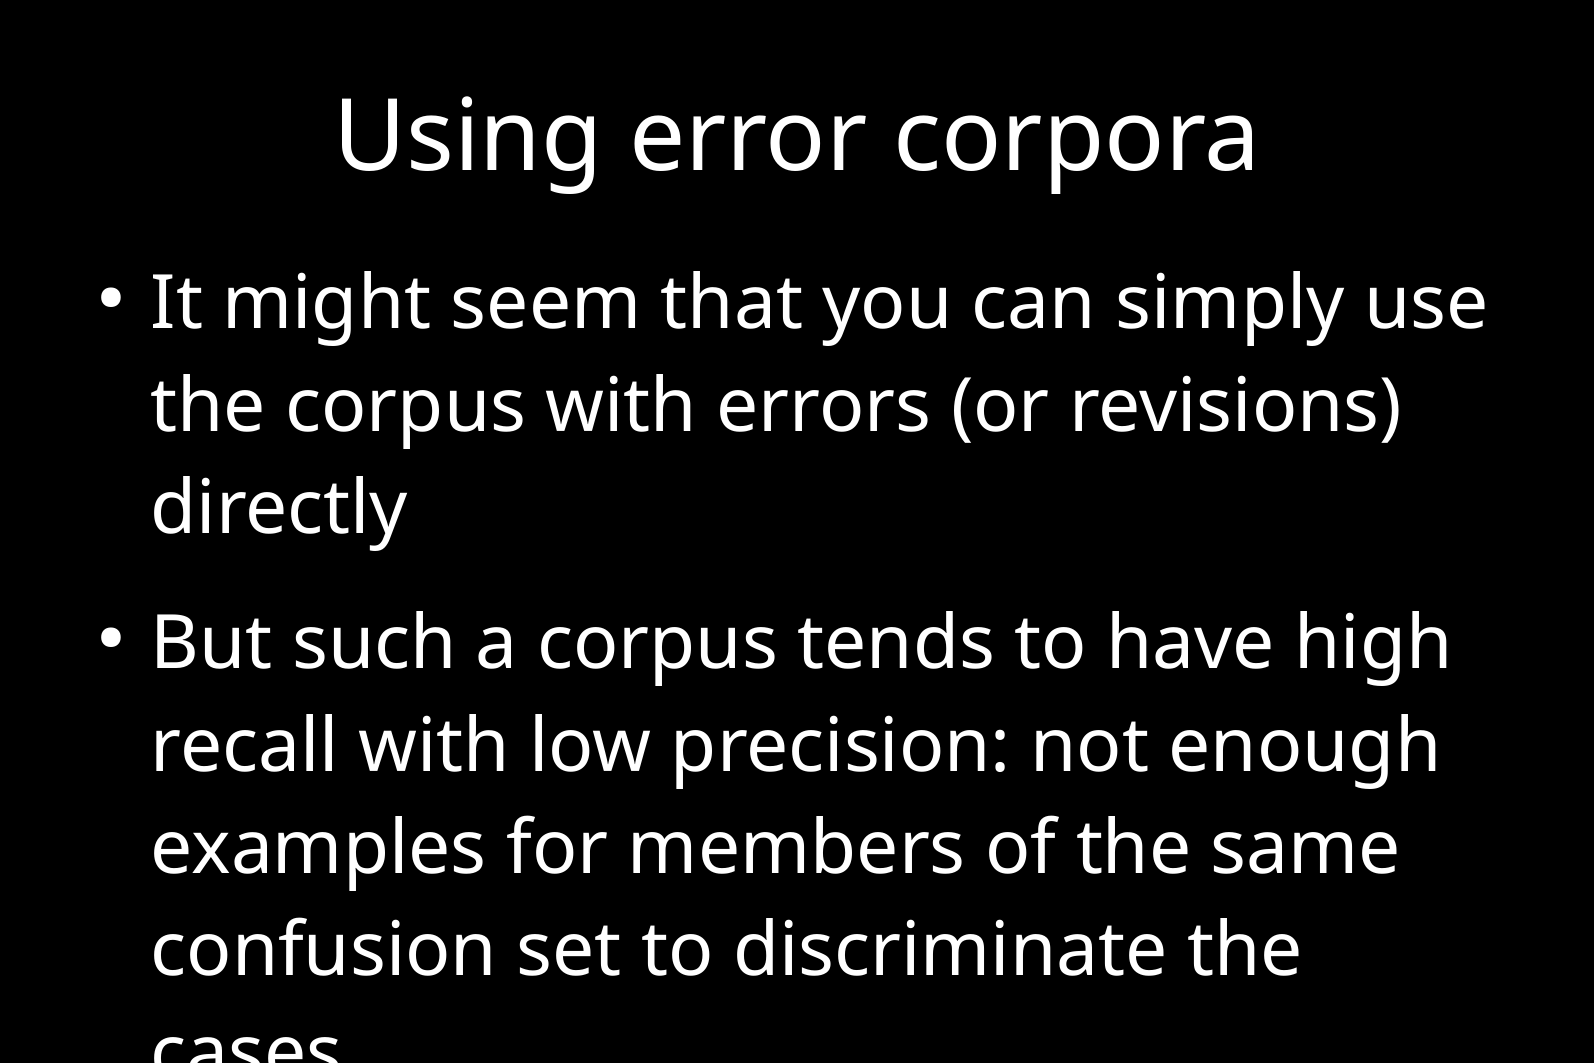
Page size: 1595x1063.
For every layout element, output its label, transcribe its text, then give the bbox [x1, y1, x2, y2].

title Using error corpora [79, 49, 1515, 213]
list It might seem that you can simply use the corpus with errors (or revisions) directly But such a corpus tends to have high recall with low precision: not enough examples for members of the same confusion set to discriminate the cases [79, 248, 1515, 936]
